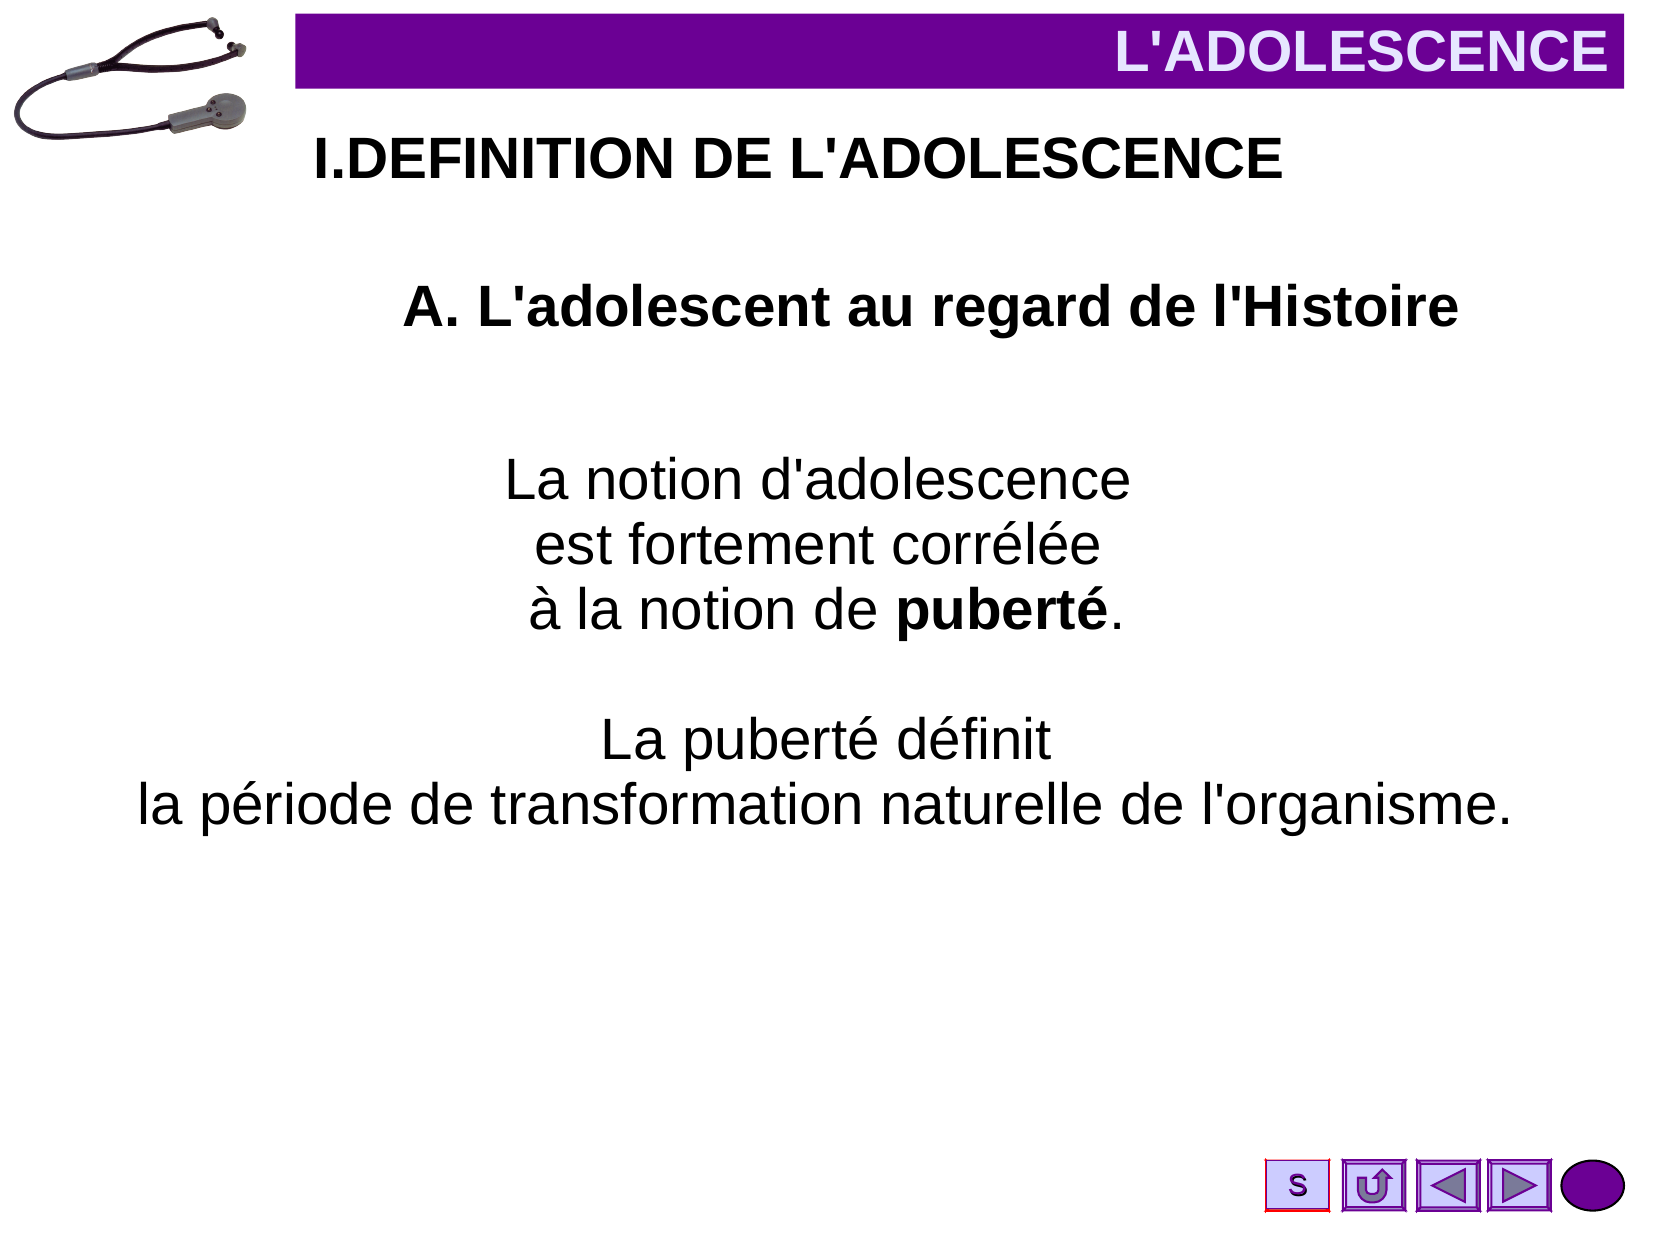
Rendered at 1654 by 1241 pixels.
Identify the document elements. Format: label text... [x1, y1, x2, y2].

text_box [1561, 1160, 1625, 1211]
text_box La notion d'adolescence est fortement corrélée à la notion de puberté. La puberté définit la période de transformation naturelle de l'organisme. [59, 439, 1595, 845]
picture [8, 8, 260, 153]
text_box L'ADOLESCENCE [295, 13, 1625, 89]
text_box A. L'adolescent au regard de l'Histoire [387, 265, 1477, 346]
text_box I.DEFINITION DE L'ADOLESCENCE [295, 118, 1300, 207]
